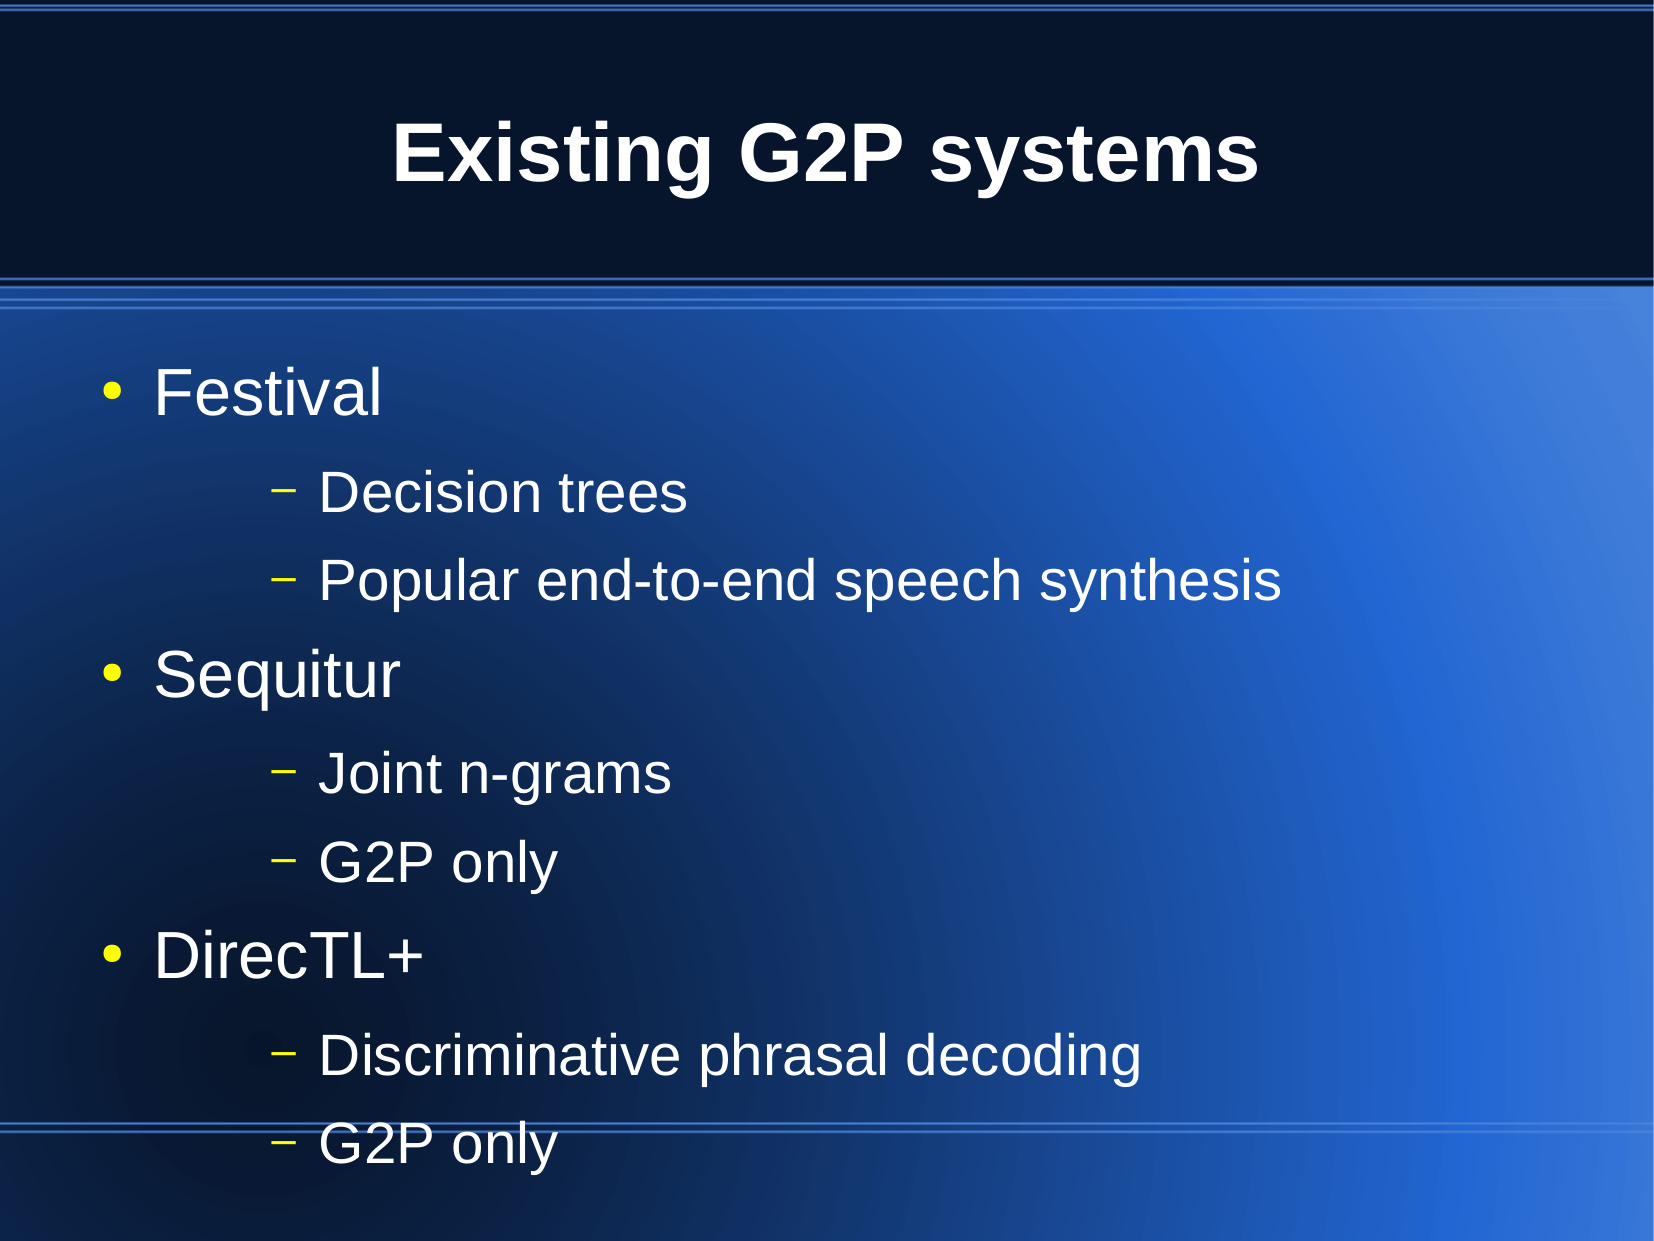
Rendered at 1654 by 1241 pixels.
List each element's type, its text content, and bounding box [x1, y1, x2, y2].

picture [0, 0, 1654, 1241]
title Existing G2P systems [82, 49, 1571, 257]
list Festival Decision trees Popular end-to-end speech synthesis Sequitur Joint n-grams G2P only DirecTL+ Discriminative phrasal decoding G2P only [82, 355, 1571, 1177]
